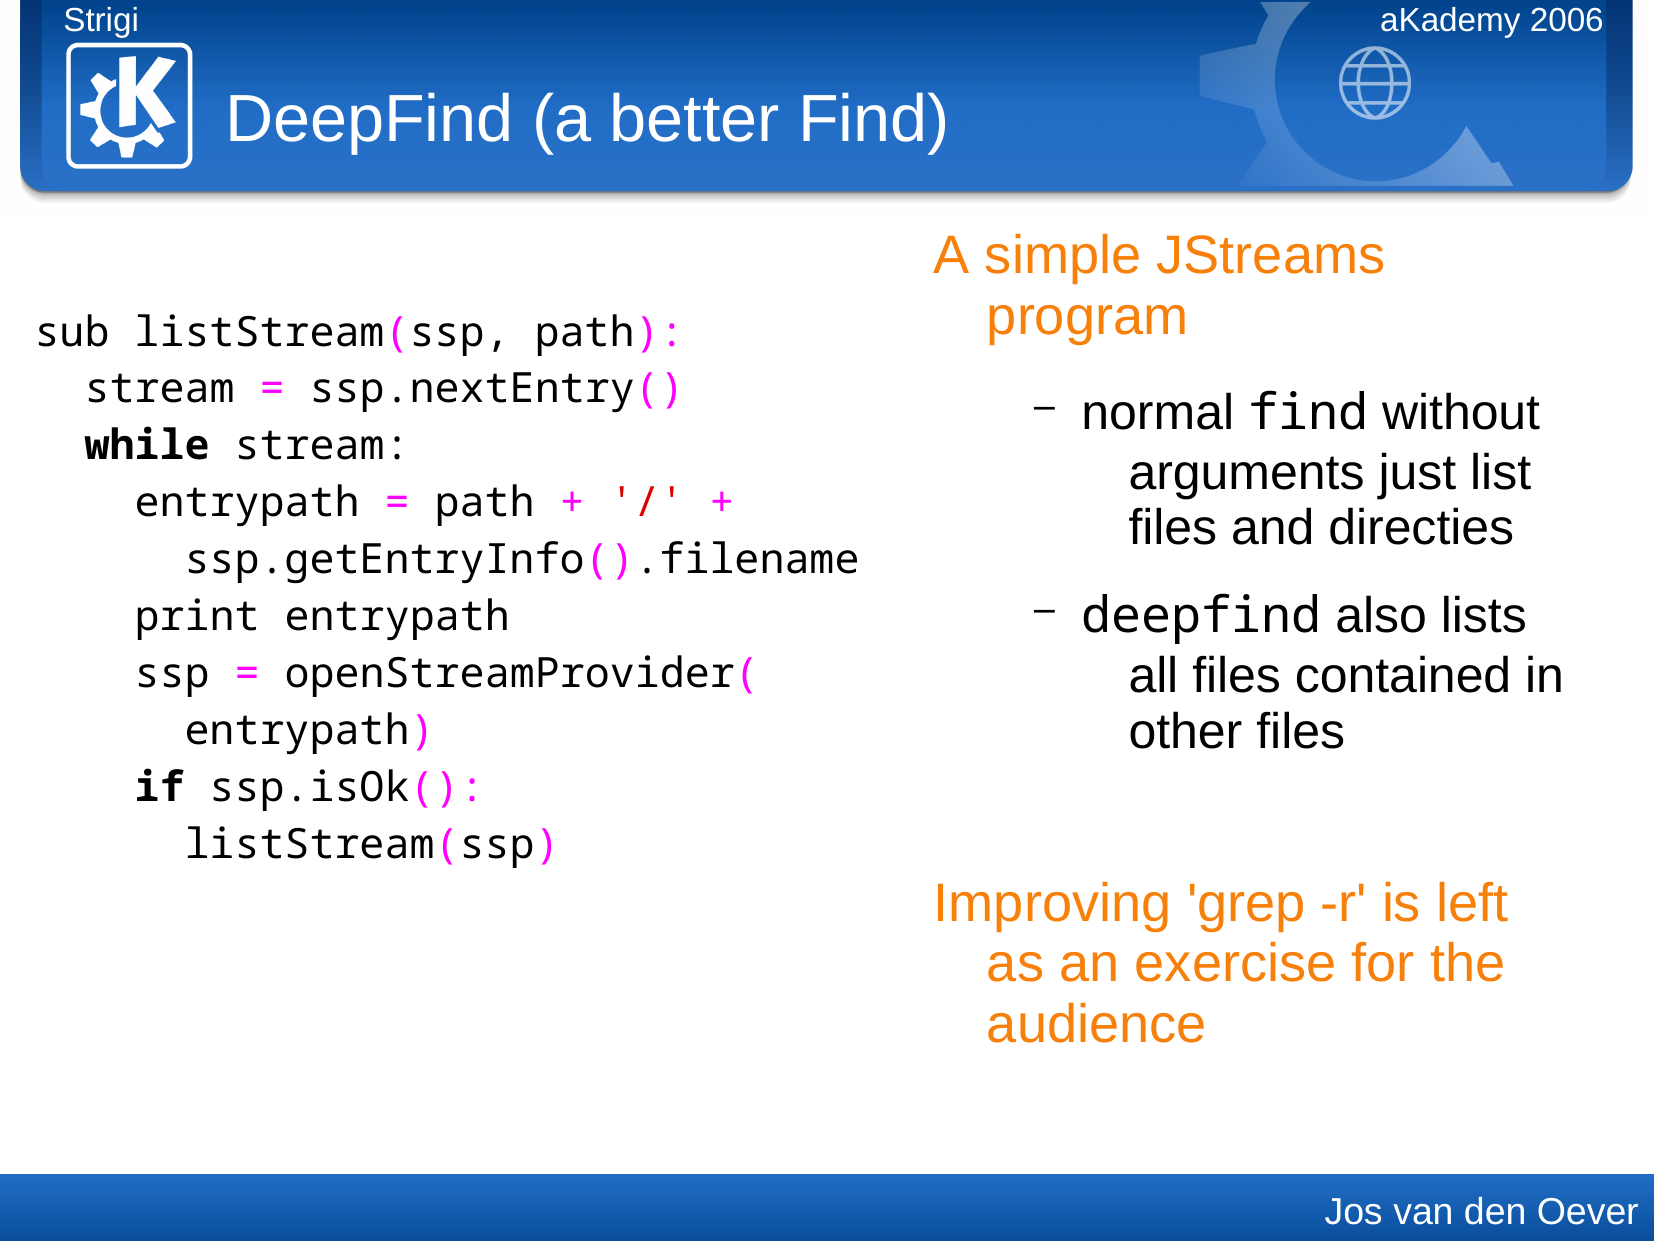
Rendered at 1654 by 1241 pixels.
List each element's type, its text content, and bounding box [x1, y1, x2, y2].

title DeepFind (a better Find) [225, 49, 1571, 188]
text_box sub listStream(ssp, path): stream = ssp.nextEntry() while stream: entrypath = path + '/' + ssp.getEntryInfo().filename print entrypath ssp = openStreamProvider( entrypath) if ssp.isOk(): listStream(ssp) [19, 293, 845, 896]
list A simple JStreams program normal find without arguments just list files and directies deepfind also lists all files contained in other files Improving 'grep -r' is left as an exercise for the audience [845, 225, 1572, 1094]
picture [0, 0, 1652, 216]
